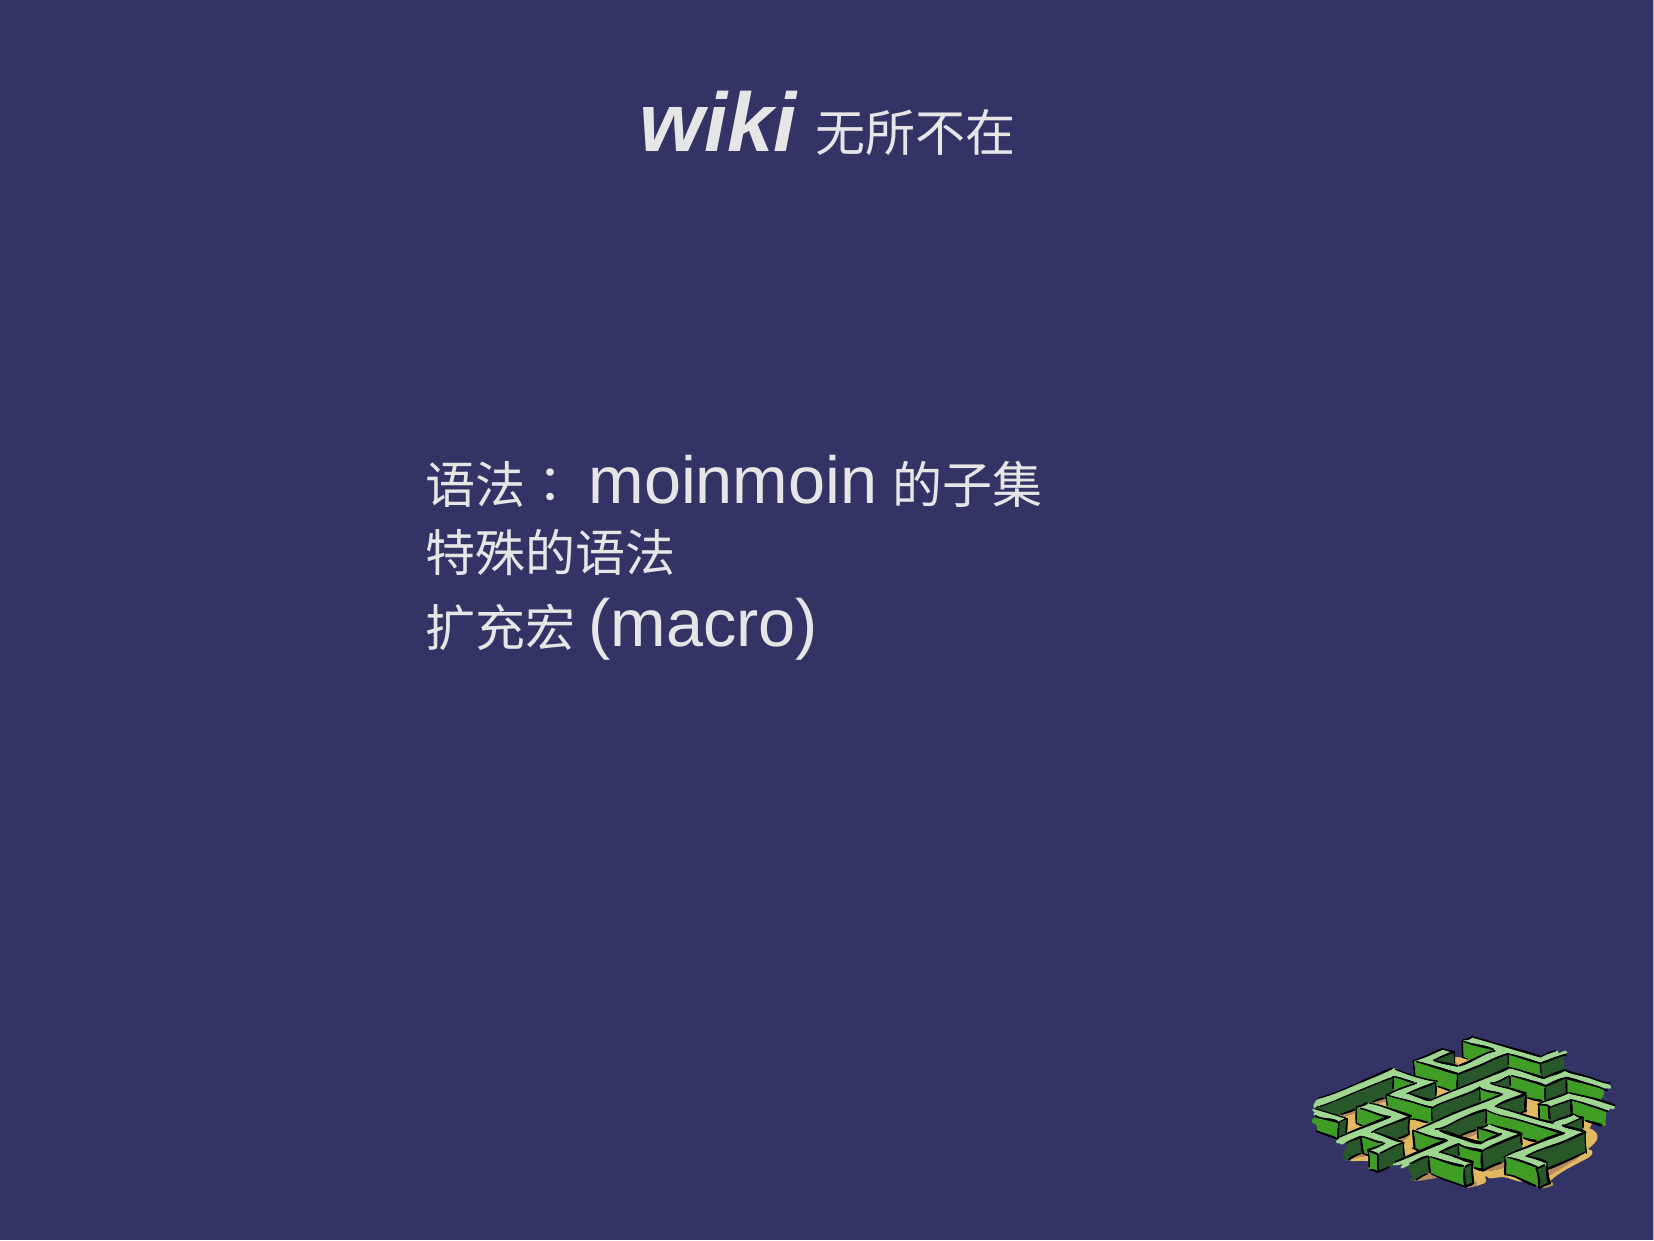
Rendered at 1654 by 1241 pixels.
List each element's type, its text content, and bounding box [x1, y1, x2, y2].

list 语法：moinmoin的子集 特殊的语法 扩充宏(macro) [413, 442, 1570, 1058]
title wiki无所不在 [121, 19, 1534, 227]
